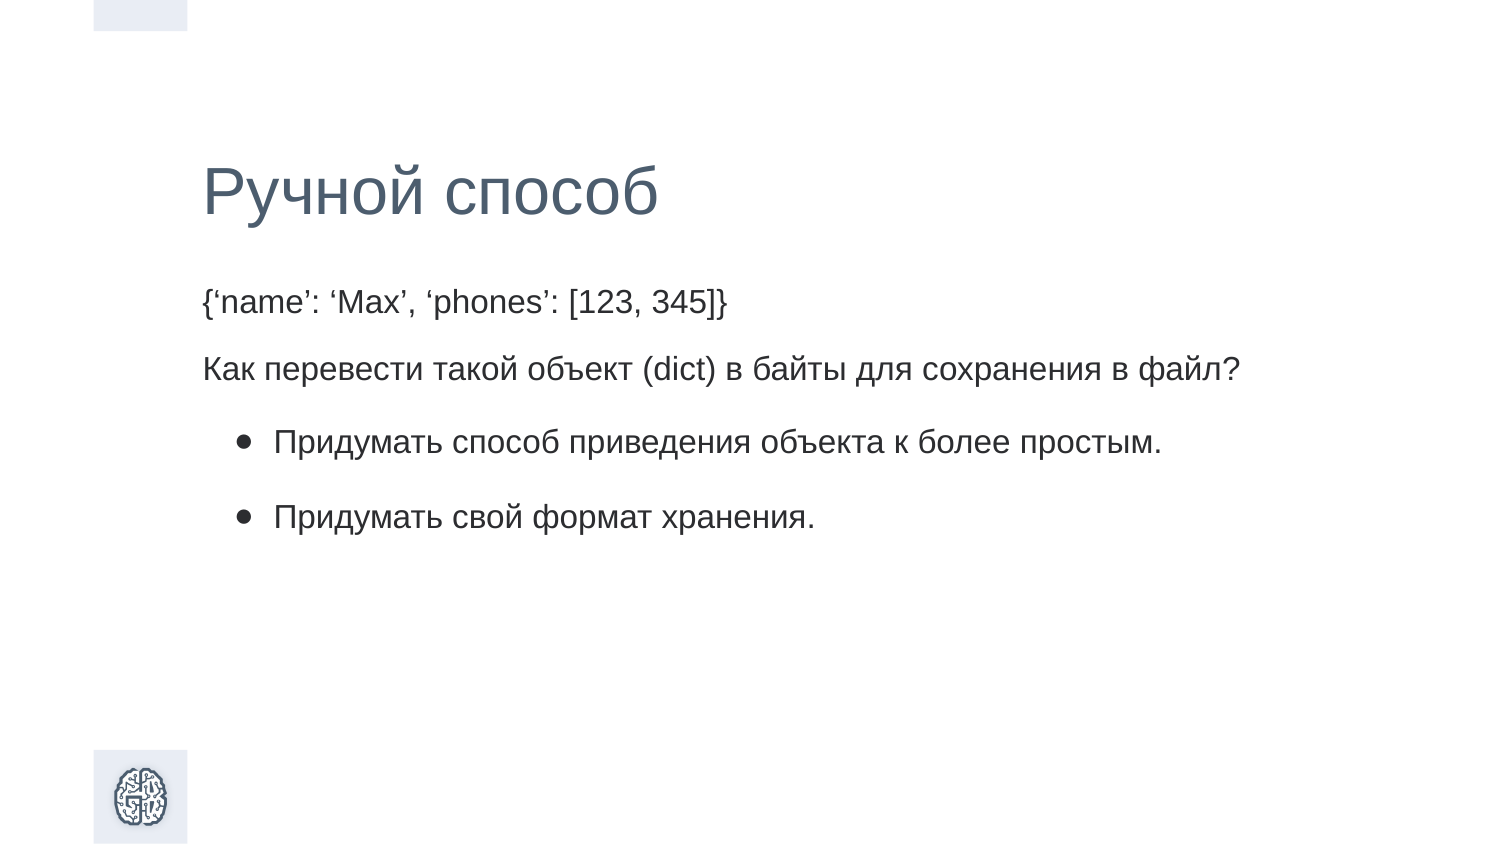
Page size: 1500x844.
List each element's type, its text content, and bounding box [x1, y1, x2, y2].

text_box Придумать способ приведения объекта к более простым. [187, 394, 1405, 467]
text_box Как перевести такой объект (dict) в байты для сохранения в файл? [187, 321, 1372, 394]
text_box {‘name’: ‘Max’, ‘phones’: [123, 345]} [187, 259, 1312, 322]
text_box Придумать свой формат хранения. [187, 469, 1313, 542]
text_box Ручной способ [187, 93, 1312, 259]
picture [106, 760, 175, 834]
